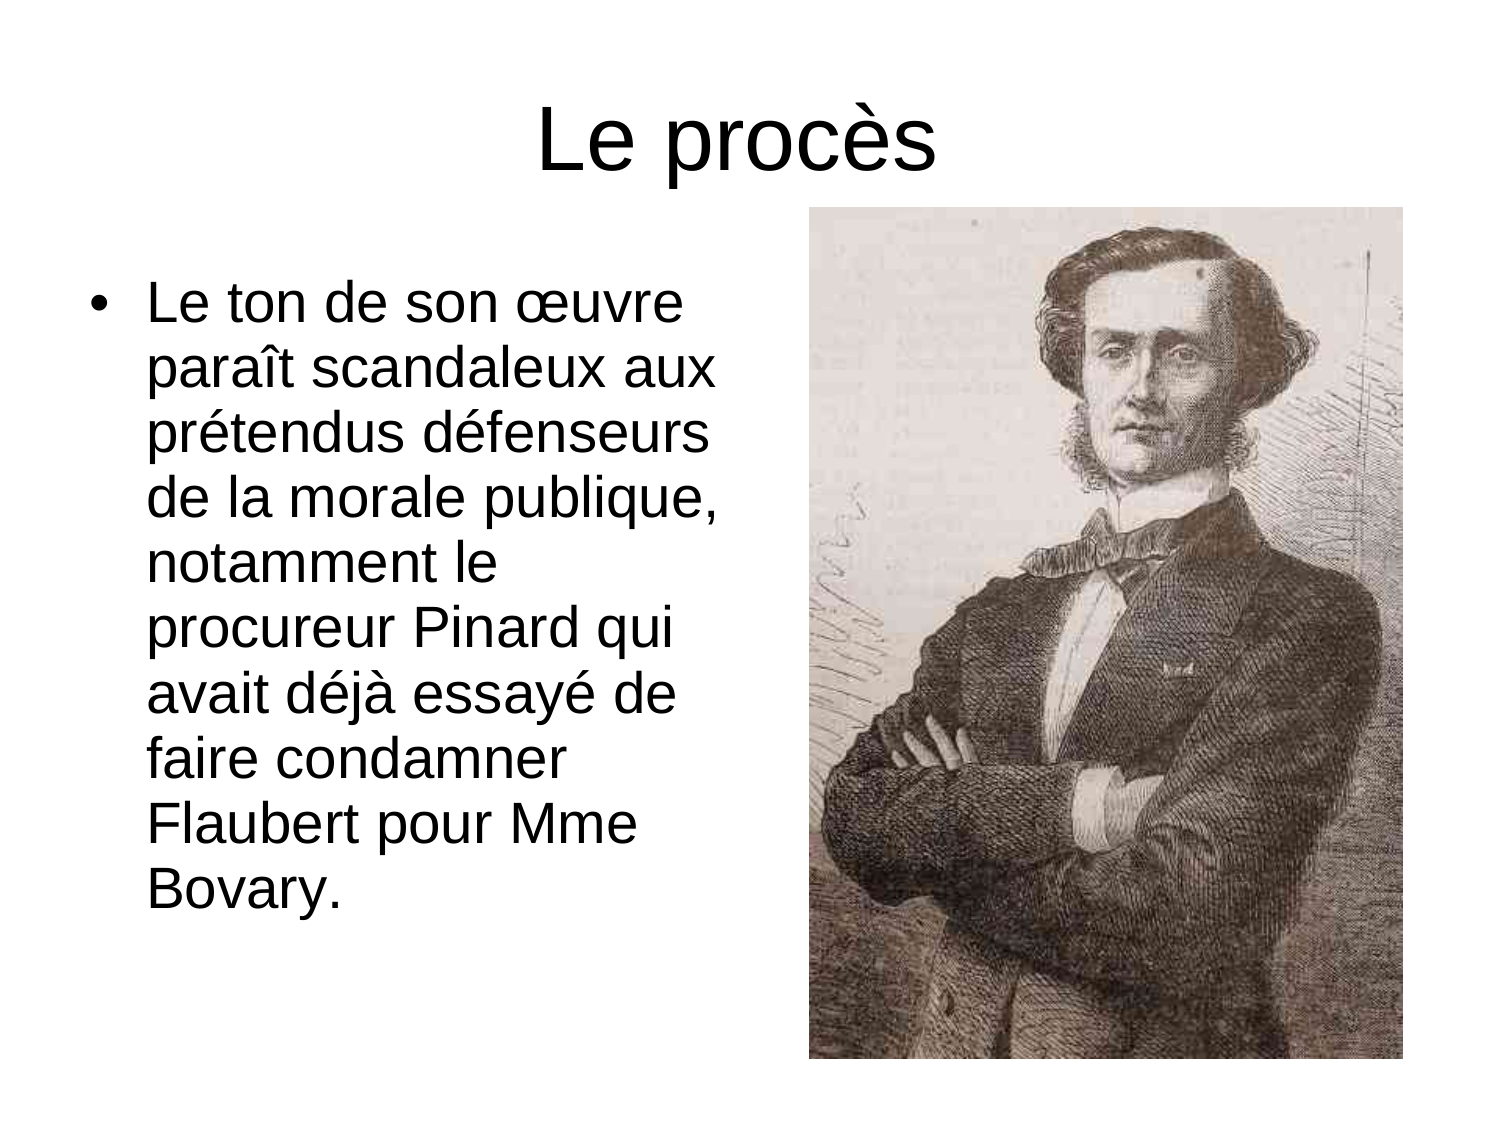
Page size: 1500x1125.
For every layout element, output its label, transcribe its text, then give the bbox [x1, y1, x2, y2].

list Le ton de son œuvre paraît scandaleux aux prétendus défenseurs de la morale publique, notamment le procureur Pinard qui avait déjà essayé de faire condamner Flaubert pour Mme Bovary. [75, 262, 738, 1006]
picture [809, 207, 1403, 1059]
title Le procès [75, 45, 1426, 233]
